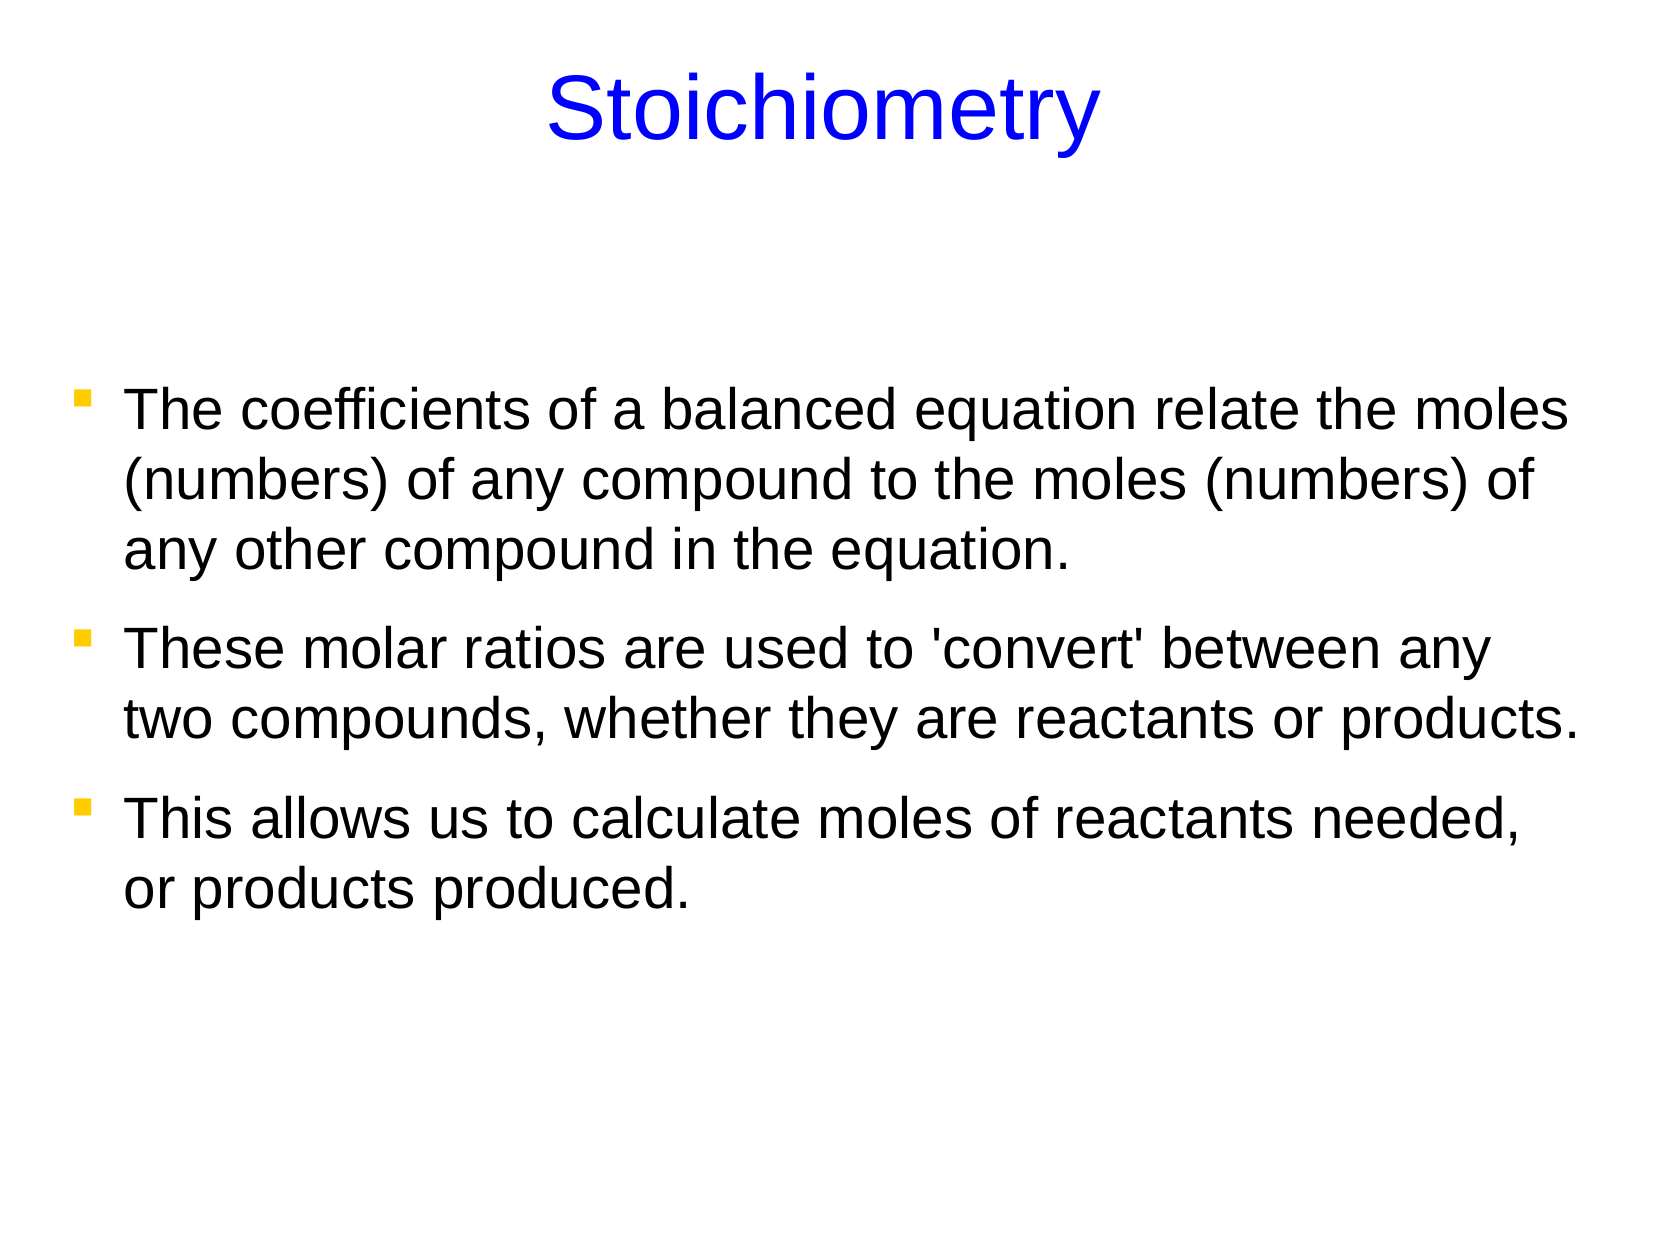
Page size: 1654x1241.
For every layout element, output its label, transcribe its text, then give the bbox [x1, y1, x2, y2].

list The coefficients of a balanced equation relate the moles (numbers) of any compound to the moles (numbers) of any other compound in the equation. These molar ratios are used to 'convert' between any two compounds, whether they are reactants or products. This allows us to calculate moles of reactants needed, or products produced. [54, 206, 1599, 1169]
title Stoichiometry [54, 34, 1594, 173]
